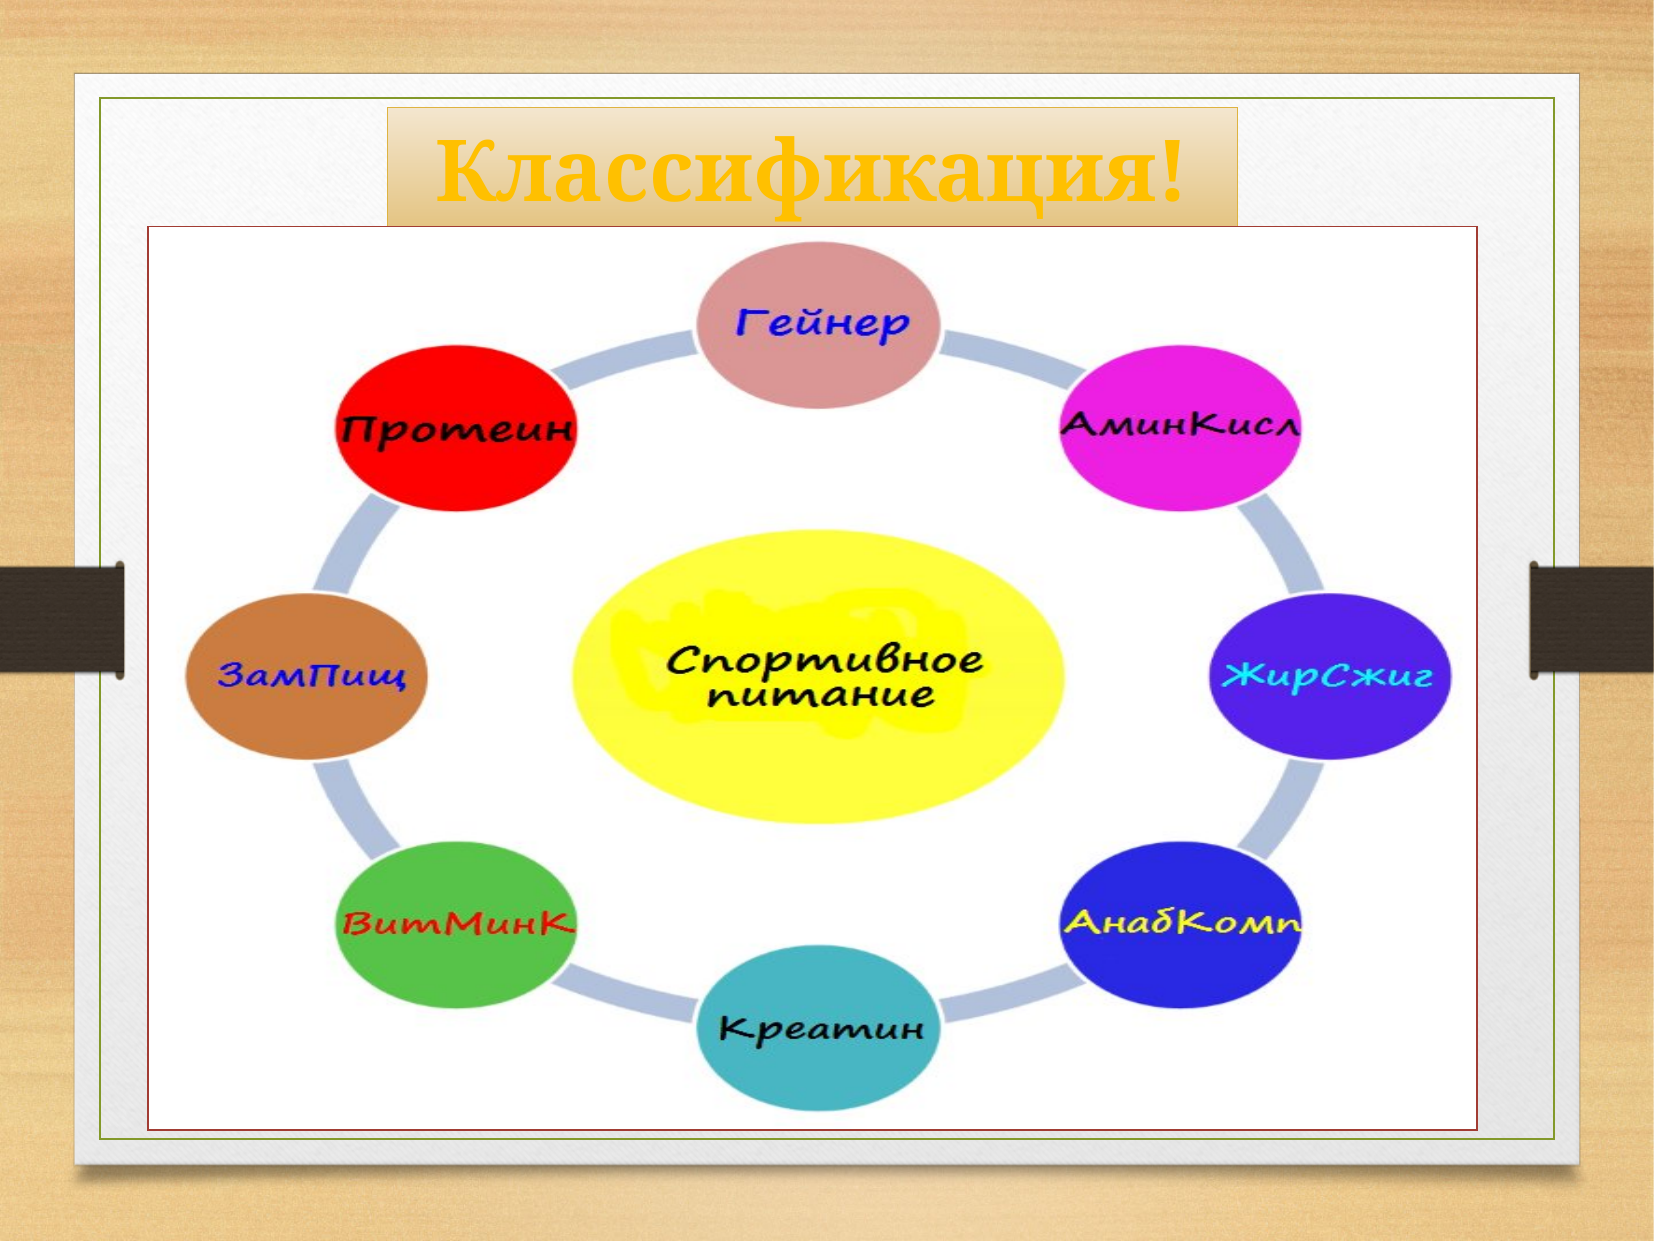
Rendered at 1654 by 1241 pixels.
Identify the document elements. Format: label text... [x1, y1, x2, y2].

title Классификация! [387, 107, 1238, 226]
picture [148, 227, 1477, 1130]
